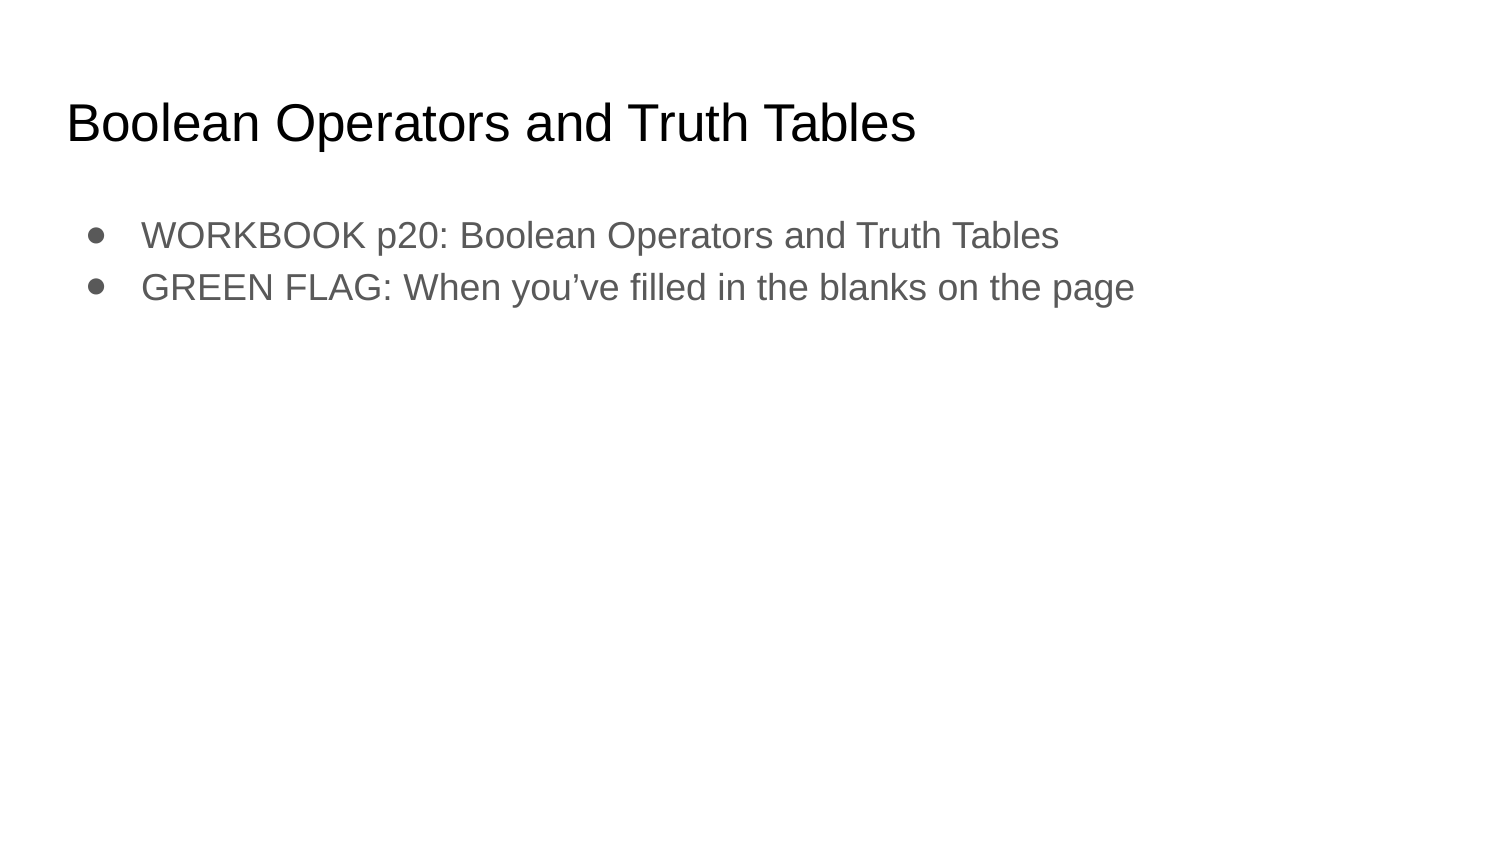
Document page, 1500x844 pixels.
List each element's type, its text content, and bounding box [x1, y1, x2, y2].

list WORKBOOK p20: Boolean Operators and Truth Tables GREEN FLAG: When you’ve filled in the blanks on the page [51, 189, 1449, 750]
title Boolean Operators and Truth Tables [51, 72, 1449, 167]
